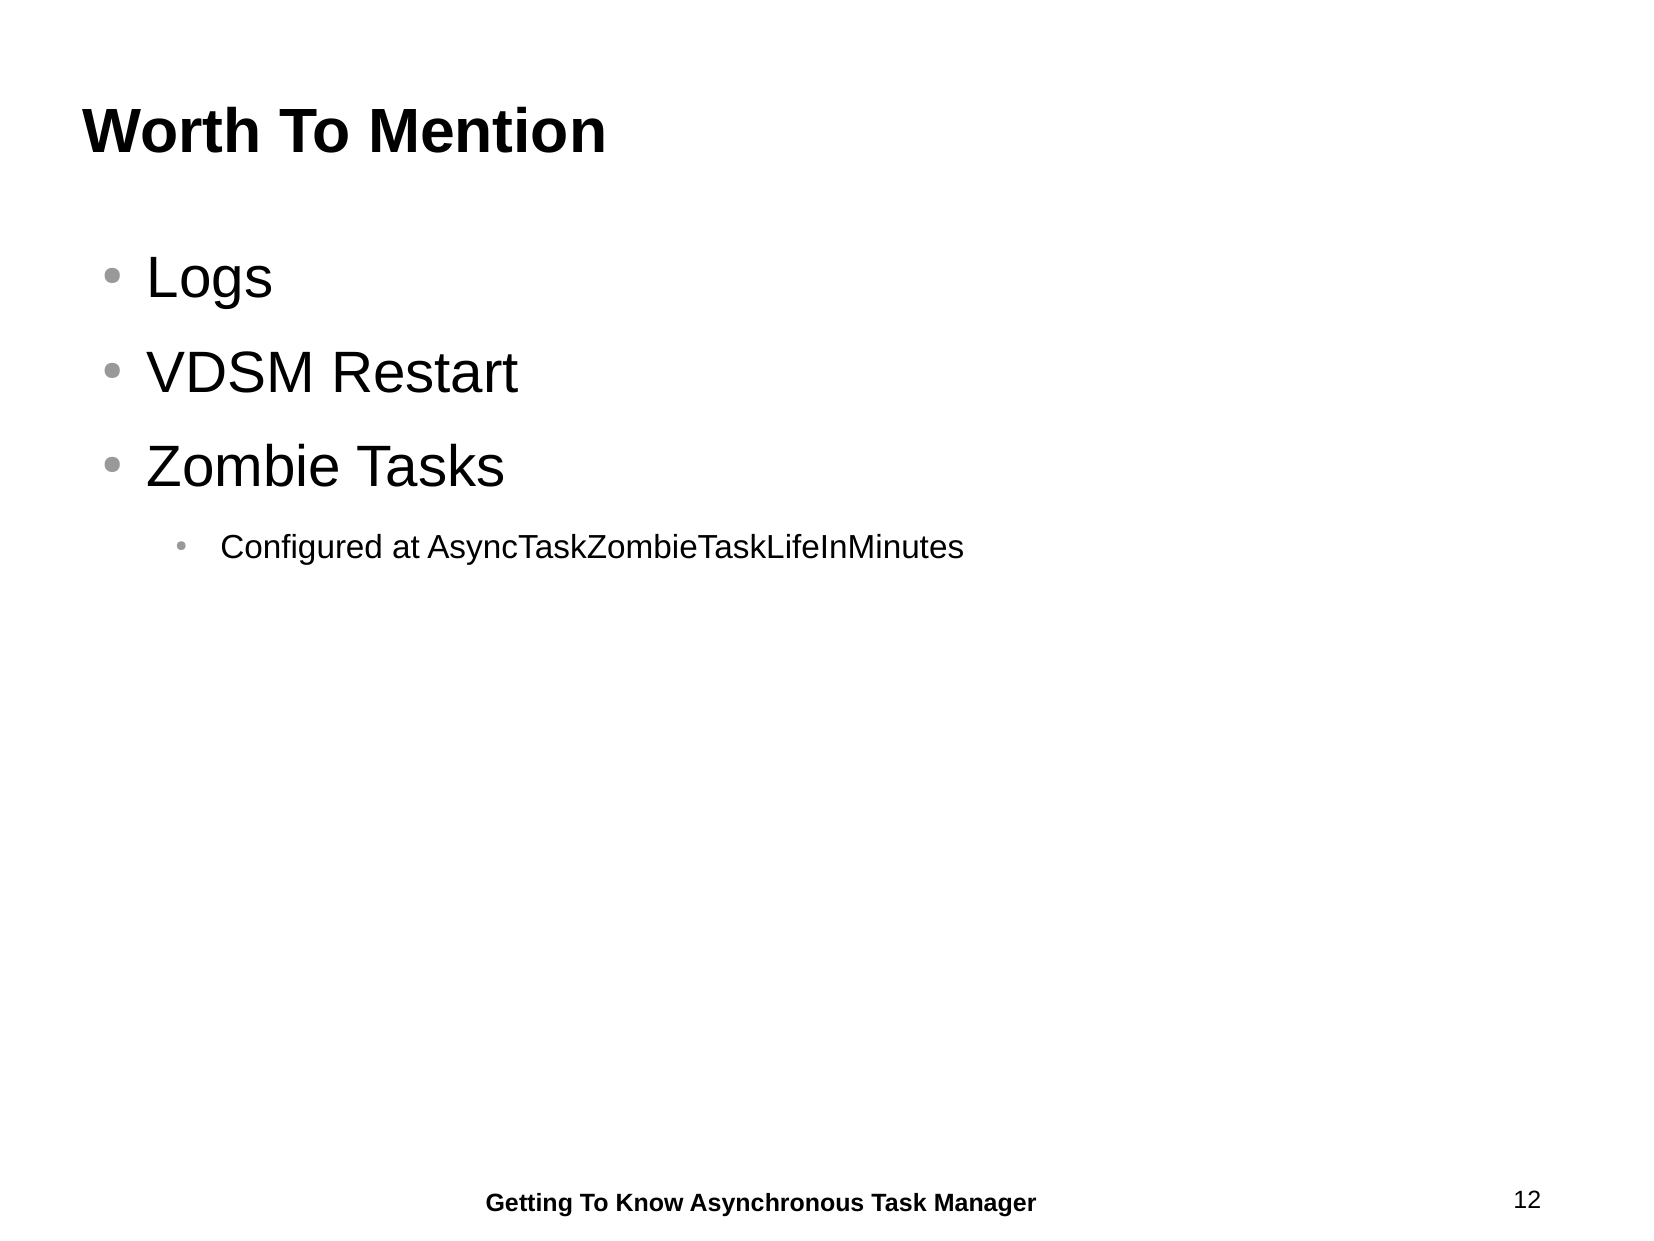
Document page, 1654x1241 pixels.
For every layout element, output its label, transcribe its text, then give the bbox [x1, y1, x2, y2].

title Worth To Mention [82, 37, 1303, 226]
list Logs VDSM Restart Zombie Tasks Configured at AsyncTaskZombieTaskLifeInMinutes [86, 244, 1576, 1039]
